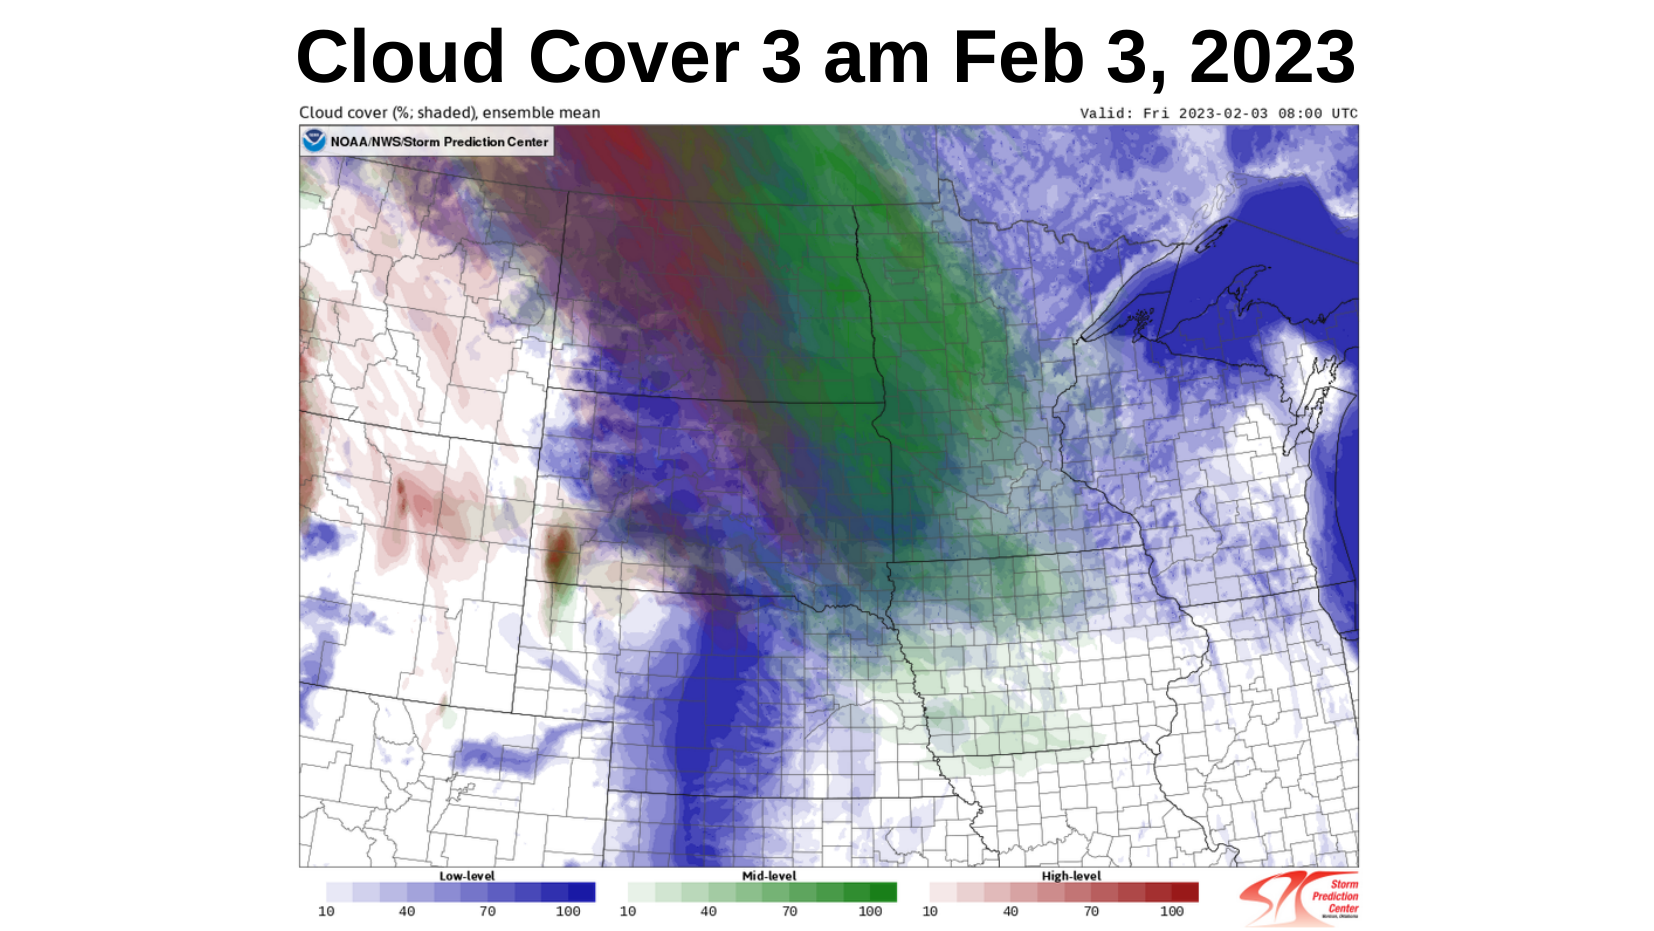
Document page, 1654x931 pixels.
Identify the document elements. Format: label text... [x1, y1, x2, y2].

title Cloud Cover 3 am Feb 3, 2023 [0, 5, 1654, 112]
picture [284, 100, 1372, 931]
